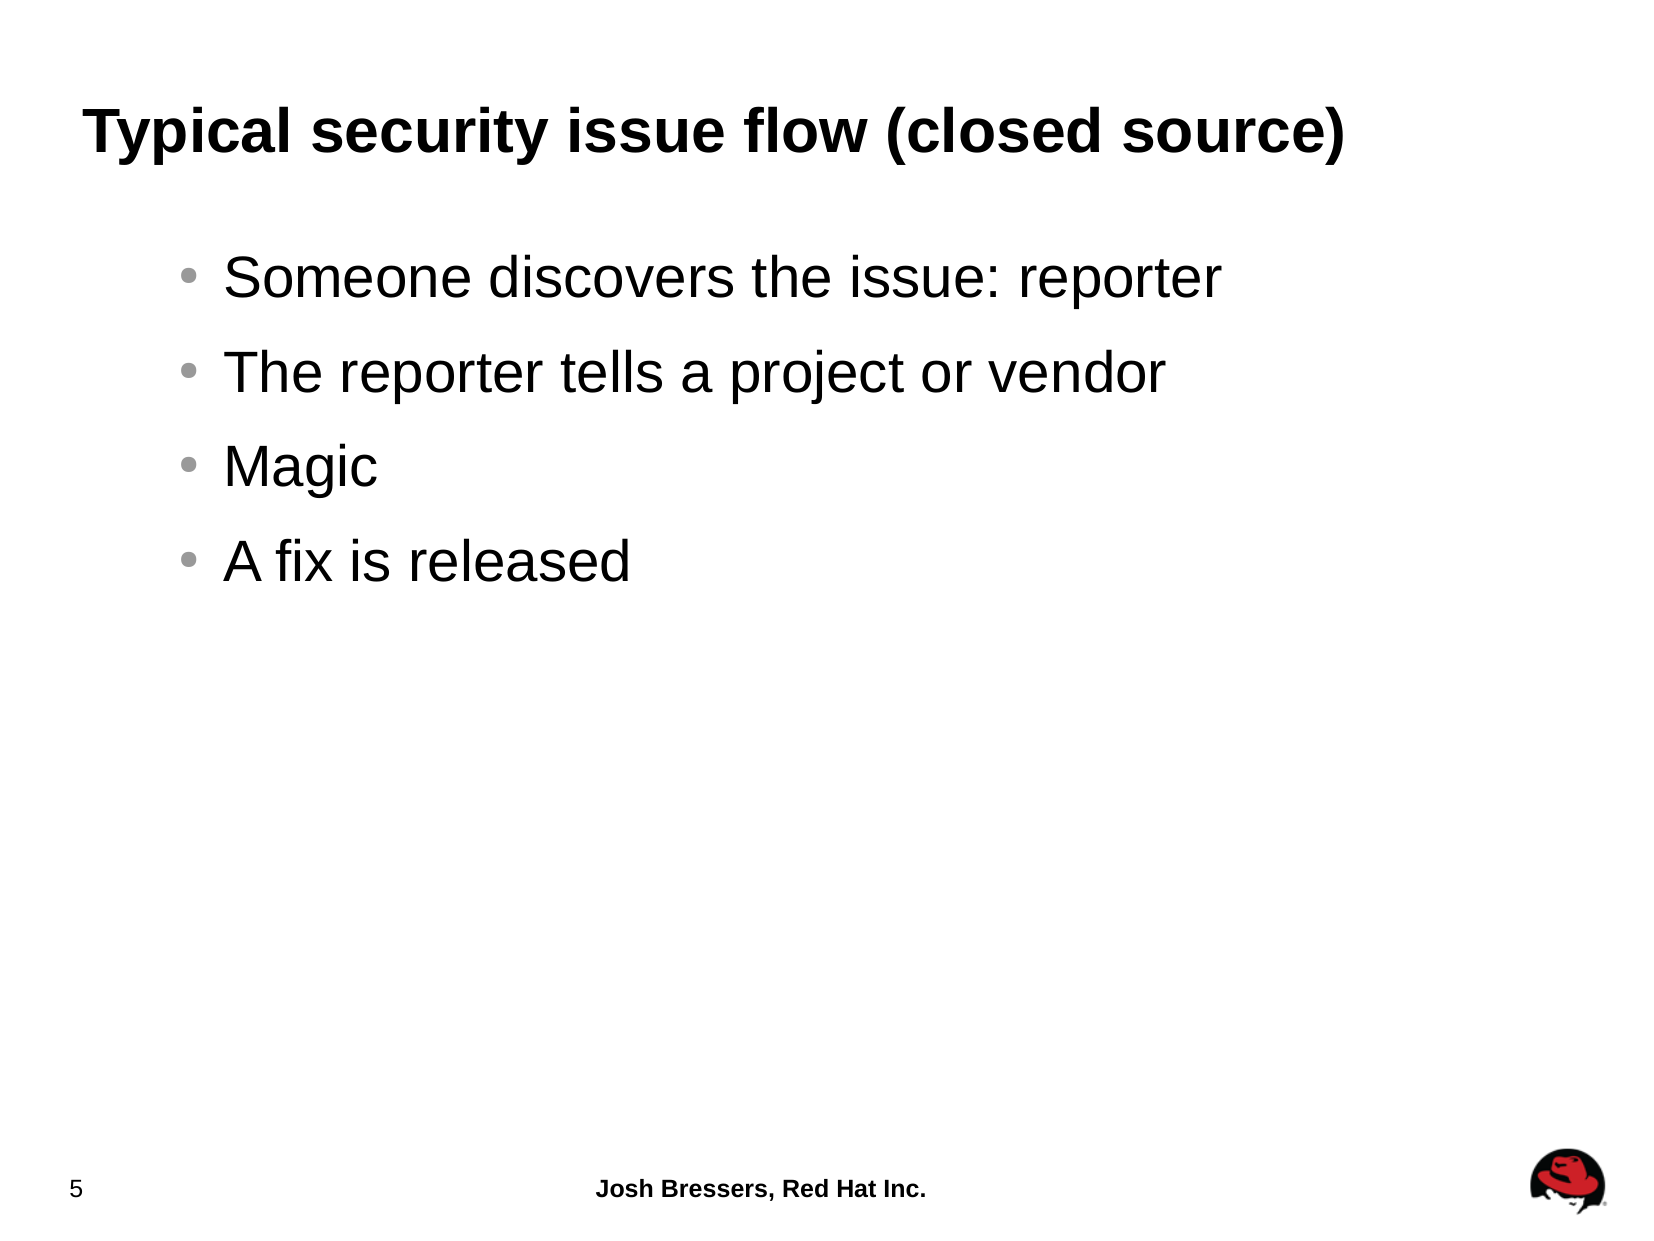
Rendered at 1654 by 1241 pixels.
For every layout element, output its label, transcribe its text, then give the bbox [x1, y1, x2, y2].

list Someone discovers the issue: reporter The reporter tells a project or vendor Magic A fix is released [86, 244, 1576, 1039]
title Typical security issue flow (closed source) [82, 37, 1571, 226]
picture [1529, 1146, 1613, 1224]
